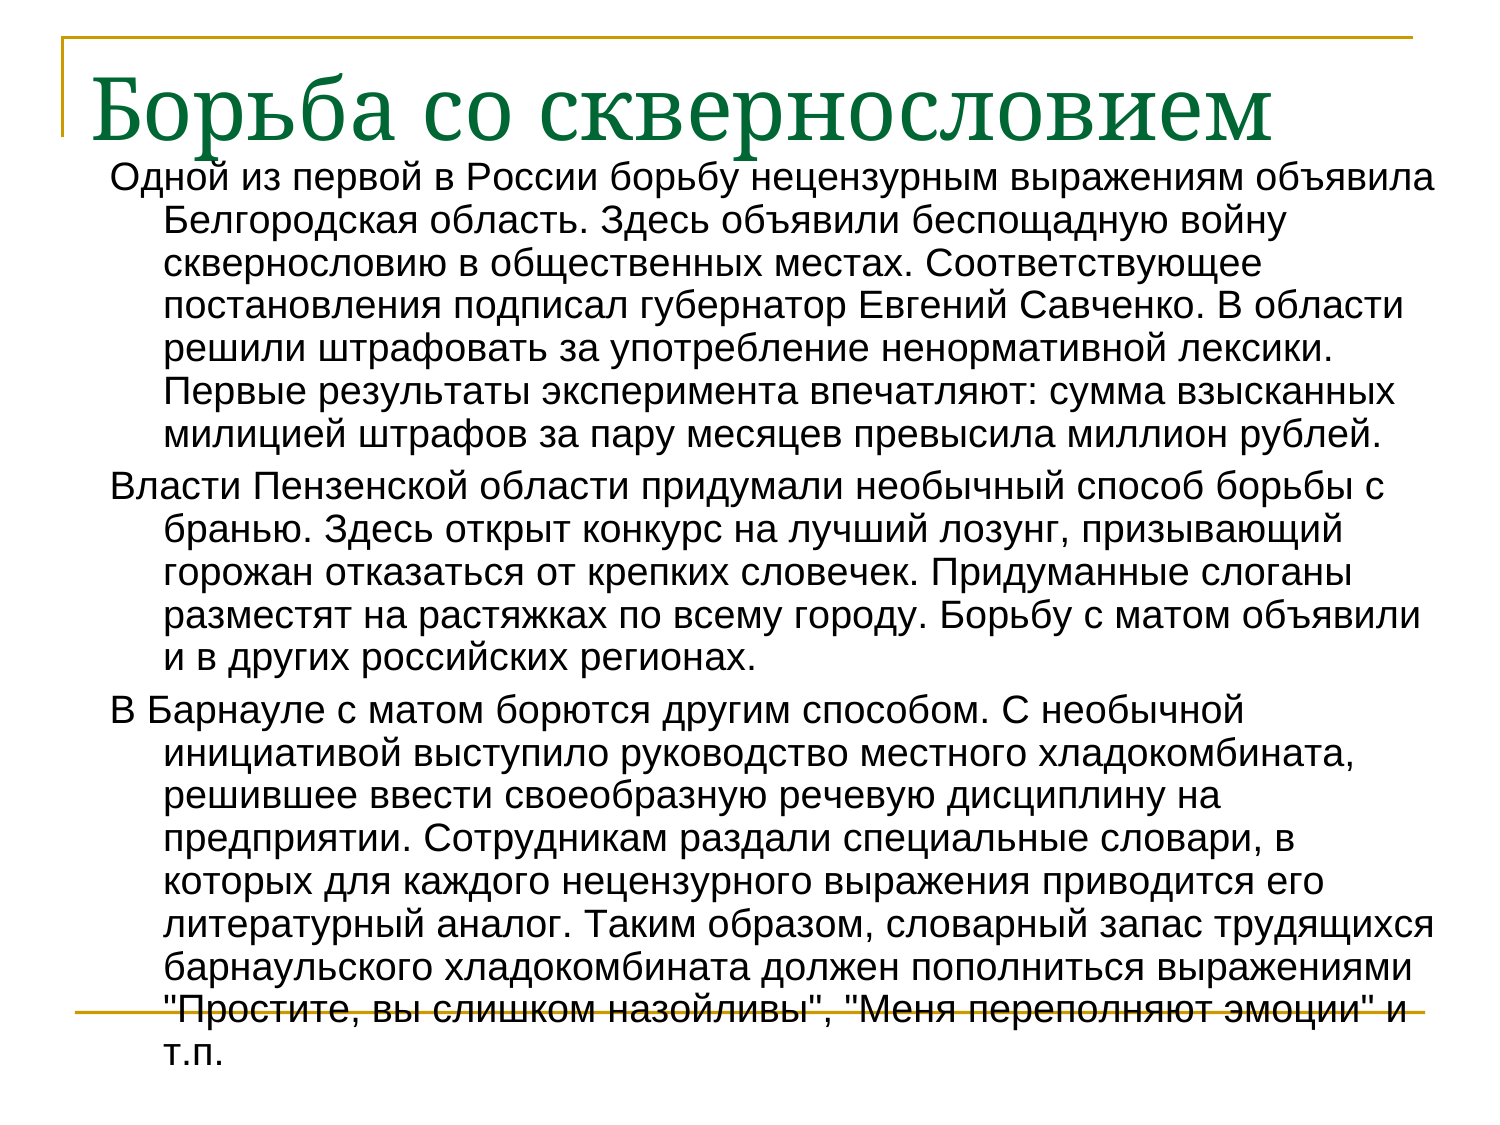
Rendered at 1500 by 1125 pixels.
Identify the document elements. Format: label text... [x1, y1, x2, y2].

list Одной из первой в России борьбу нецензурным выражениям объявила Белгородская область. Здесь объявили беспощадную войну сквернословию в общественных местах. Соответствующее постановления подписал губернатор Евгений Савченко. В области решили штрафовать за употребление ненормативной лексики. Первые результаты эксперимента впечатляют: сумма взысканных милицией штрафов за пару месяцев превысила миллион рублей. Власти Пензенской области придумали необычный способ борьбы с бранью. Здесь открыт конкурс на лучший лозунг, призывающий горожан отказаться от крепких словечек. Придуманные слоганы разместят на растяжках по всему городу. Борьбу с матом объявили и в других российских регионах. В Барнауле с матом борются другим способом. С необычной инициативой выступило руководство местного хладокомбината, решившее ввести своеобразную речевую дисциплину на предприятии. Сотрудникам раздали специальные словари, в которых для каждого нецензурного выражения приводится его литературный аналог. Таким образом, словарный запас трудящихся барнаульского хладокомбината должен пополниться выражениями "Простите, вы слишком назойливы", "Меня переполняют эмоции" и т.п. [41, 148, 1471, 1083]
title Борьба со сквернословием [75, 45, 1317, 148]
